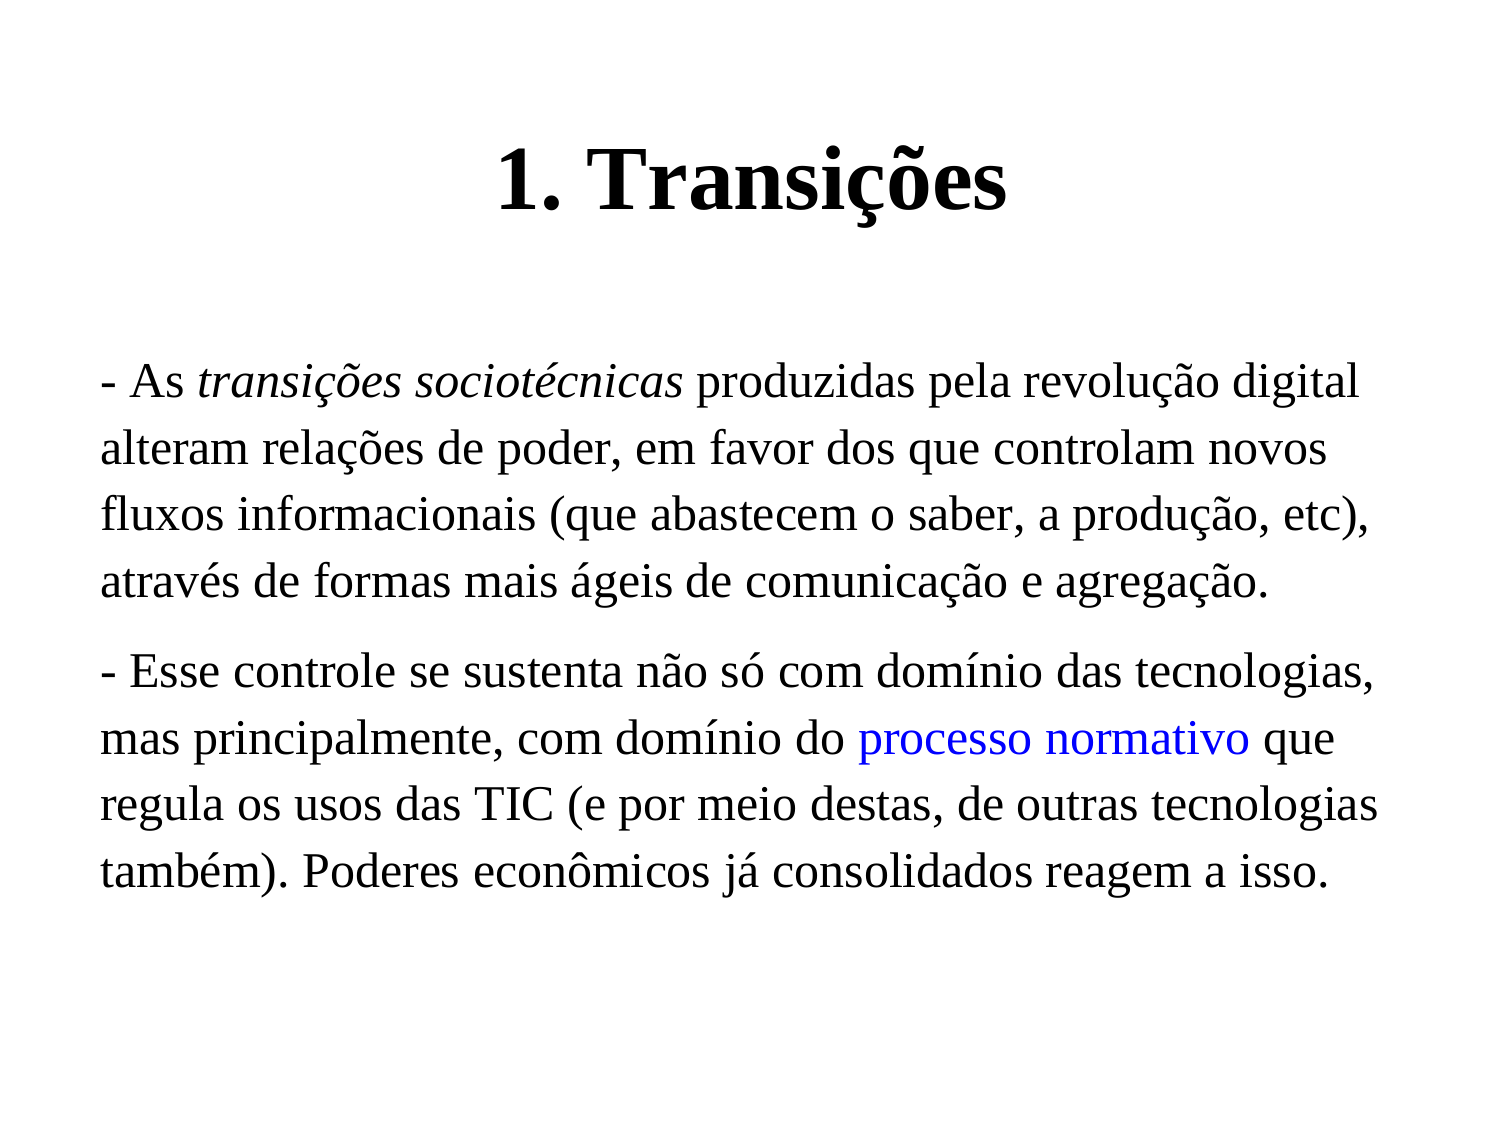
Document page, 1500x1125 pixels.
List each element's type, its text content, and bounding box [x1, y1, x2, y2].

title 1. Transições [87, 52, 1416, 307]
text_box - As transições sociotécnicas produzidas pela revolução digital alteram relações de poder, em favor dos que controlam novos fluxos informacionais (que abastecem o saber, a produção, etc), através de formas mais ágeis de comunicação e agregação. - Esse controle se sustenta não só com domínio das tecnologias, mas principalmente, com domínio do processo normativo que regula os usos das TIC (e por meio destas, de outras tecnologias também). Poderes econômicos já consolidados reagem a isso. [85, 334, 1409, 959]
